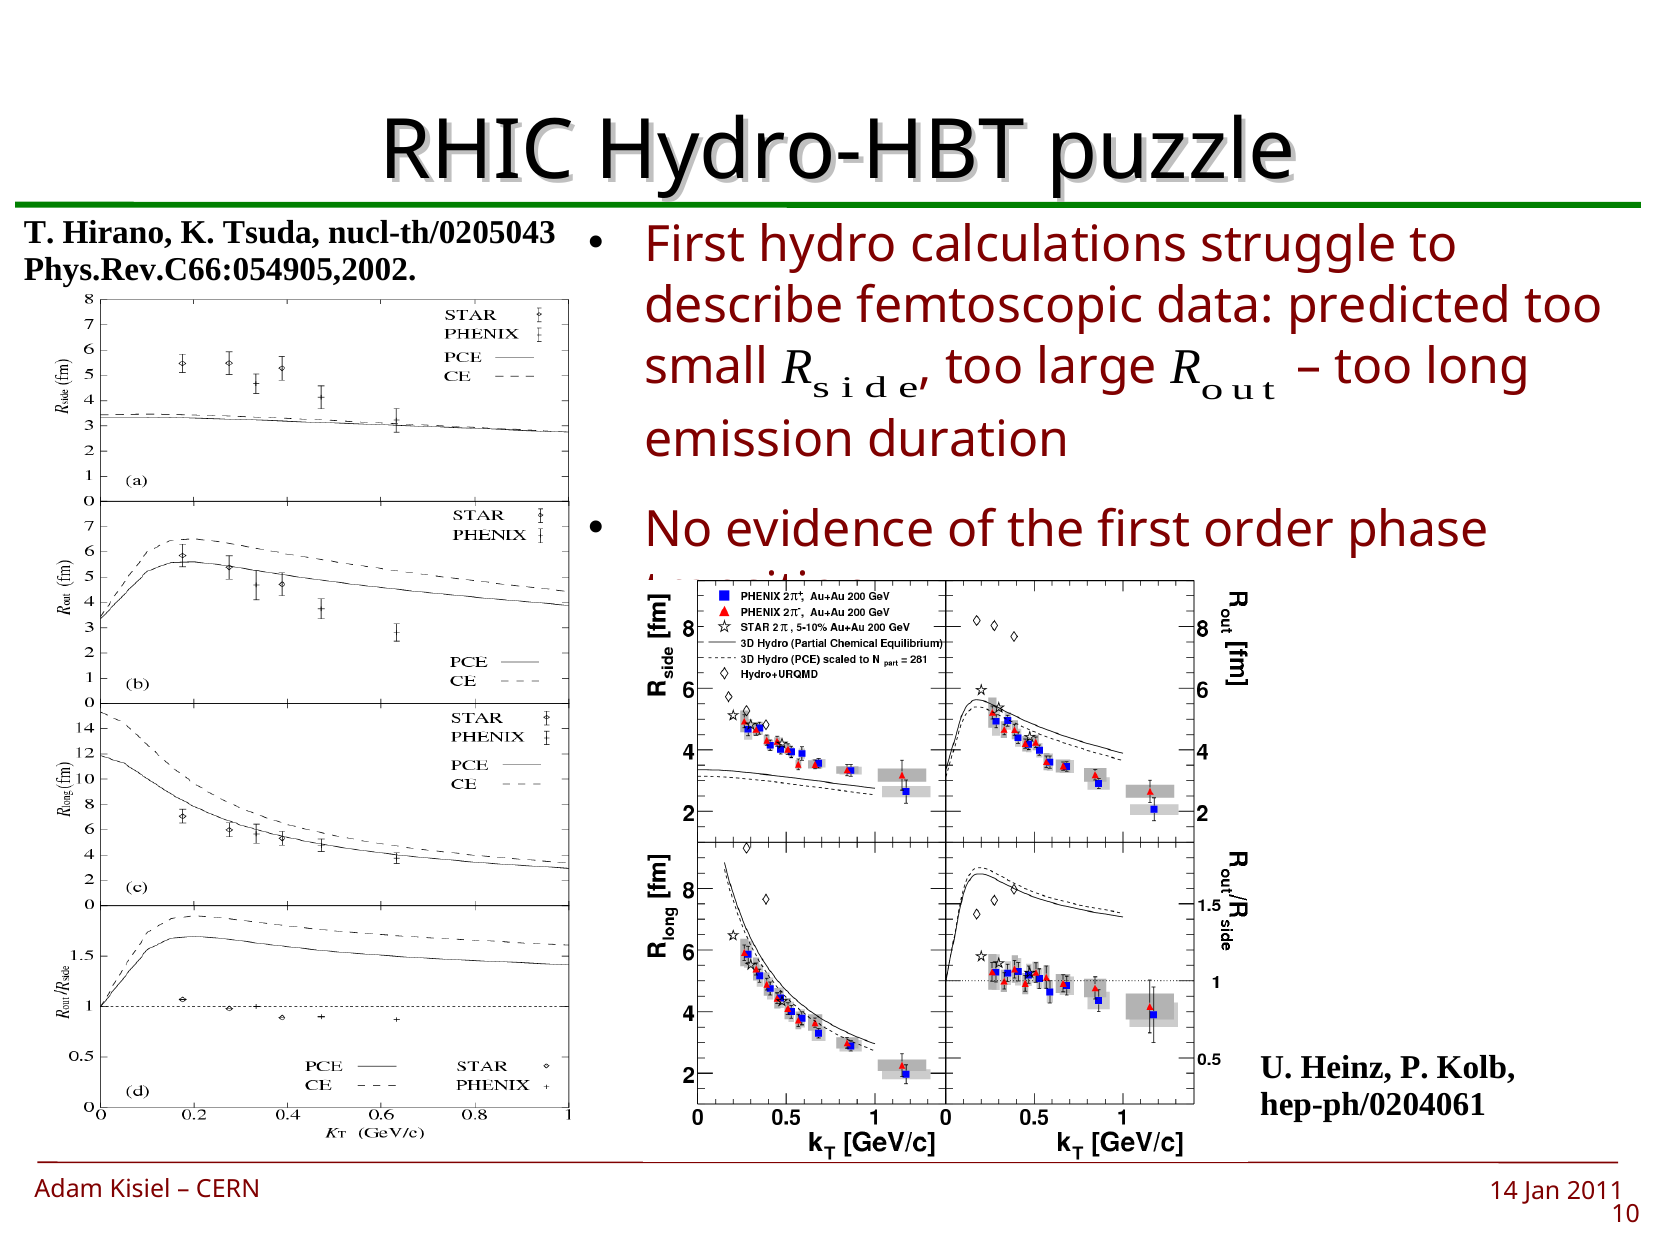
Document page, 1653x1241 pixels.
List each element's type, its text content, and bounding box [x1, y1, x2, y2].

picture [643, 580, 1248, 1162]
text_box U. Heinz, P. Kolb, hep-ph/0204061 [1248, 1041, 1642, 1131]
picture [47, 290, 586, 1147]
text_box T. Hirano, K. Tsuda, nucl-th/0205043 Phys.Rev.C66:054905,2002. [9, 206, 572, 296]
title RHIC Hydro-HBT puzzle [326, 40, 1350, 249]
list First hydro calculations struggle to describe femtoscopic data: predicted too small Rs i d e, too large Rout – too long emission duration No evidence of the first order phase transition [587, 211, 1639, 632]
